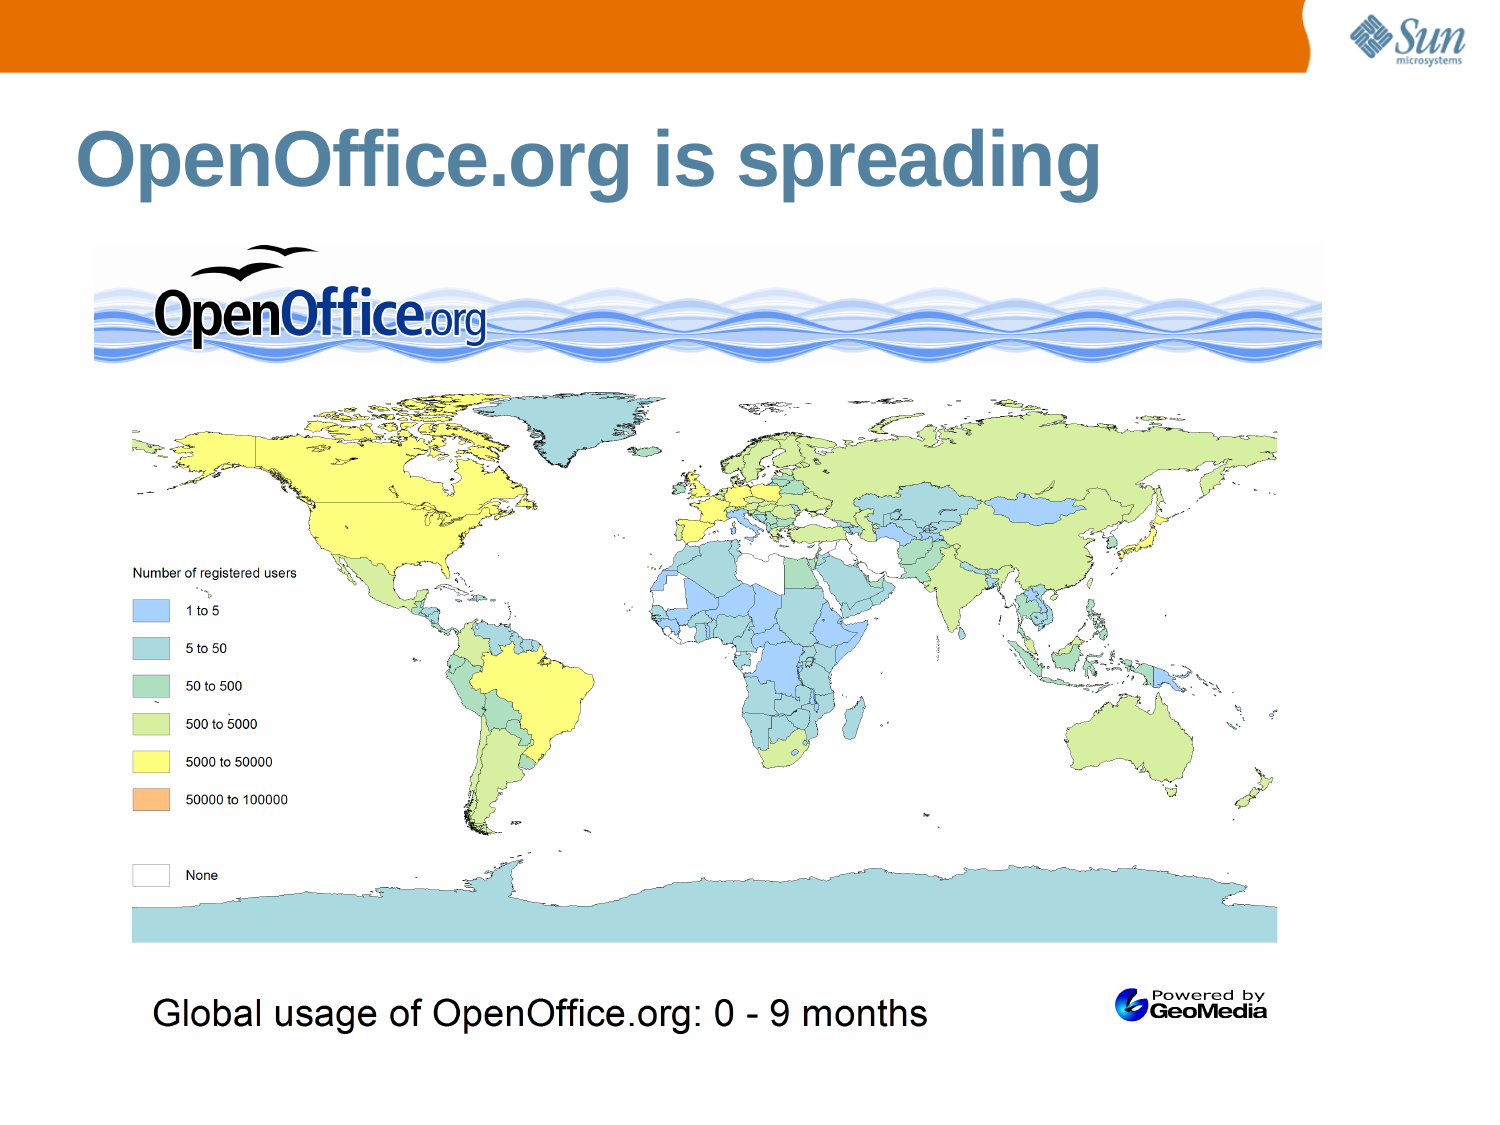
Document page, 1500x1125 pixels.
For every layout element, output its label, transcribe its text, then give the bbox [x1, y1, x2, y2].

picture [0, 0, 1500, 75]
title OpenOffice.org is spreading [75, 122, 1438, 228]
picture [70, 225, 1344, 1125]
